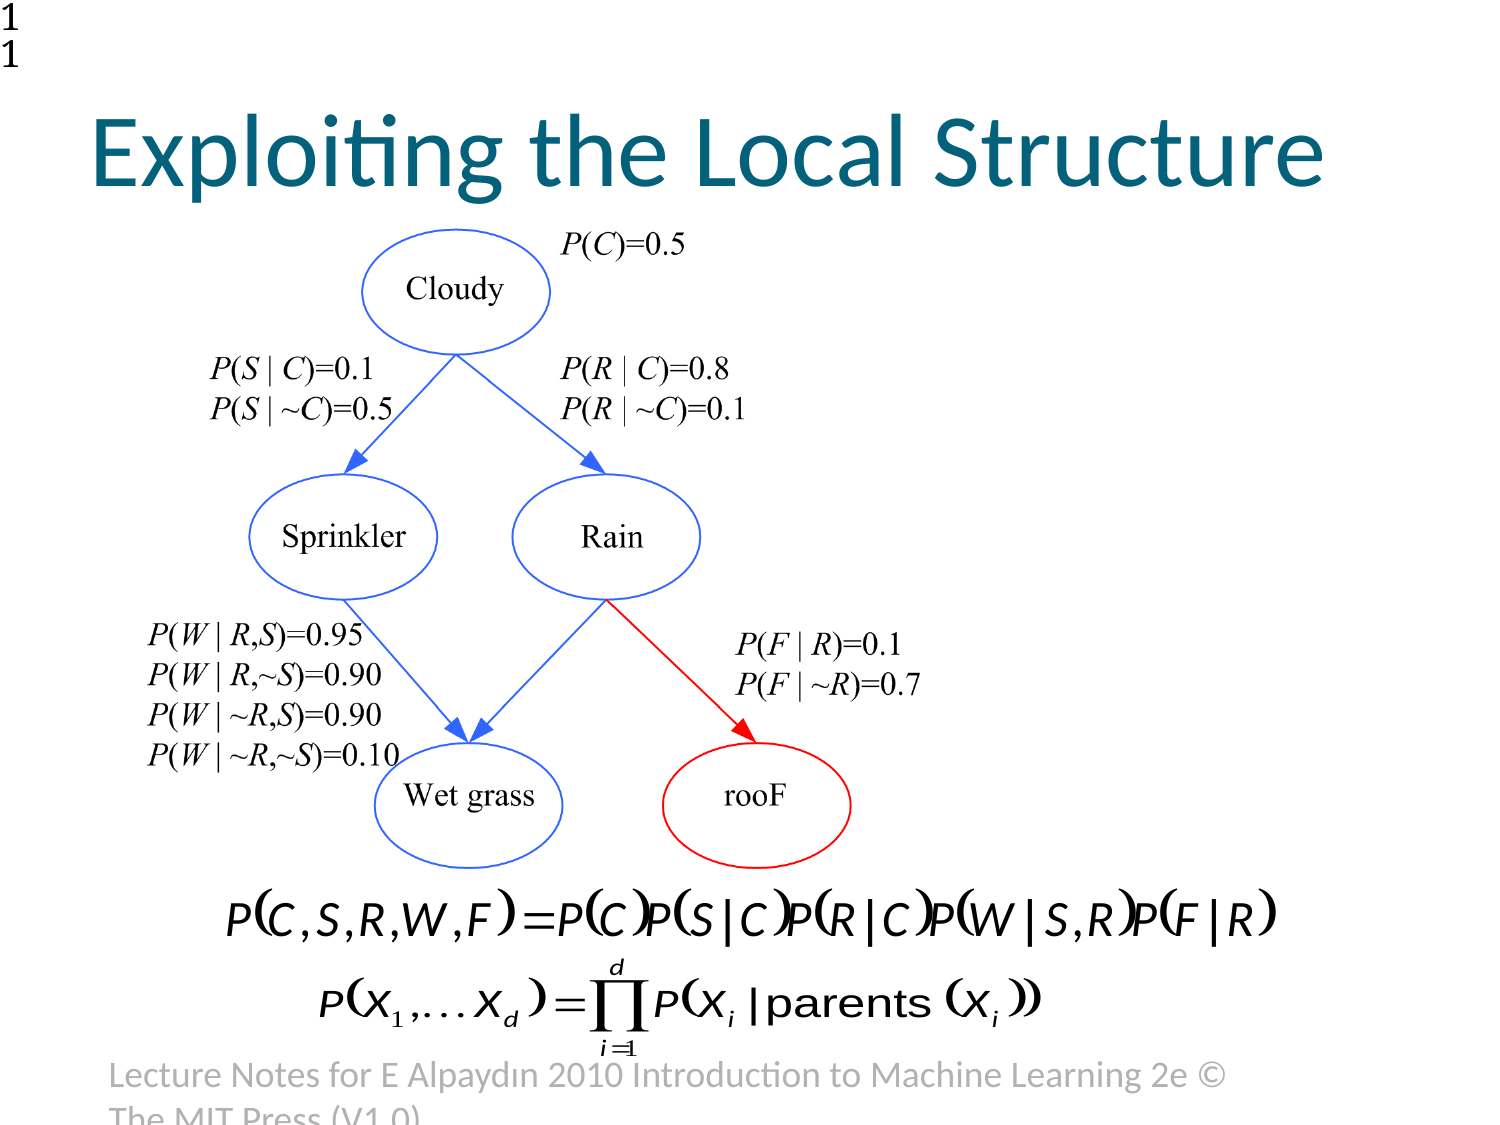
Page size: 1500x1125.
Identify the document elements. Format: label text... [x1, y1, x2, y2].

text_box Exploiting the Local Structure [74, 74, 1425, 300]
footer Lecture Notes for E Alpaydın 2010 Introduction to Machine Learning 2e © The MIT Press (V1.0) [93, 1042, 1254, 1103]
picture [147, 219, 922, 869]
chart [218, 889, 1282, 1042]
